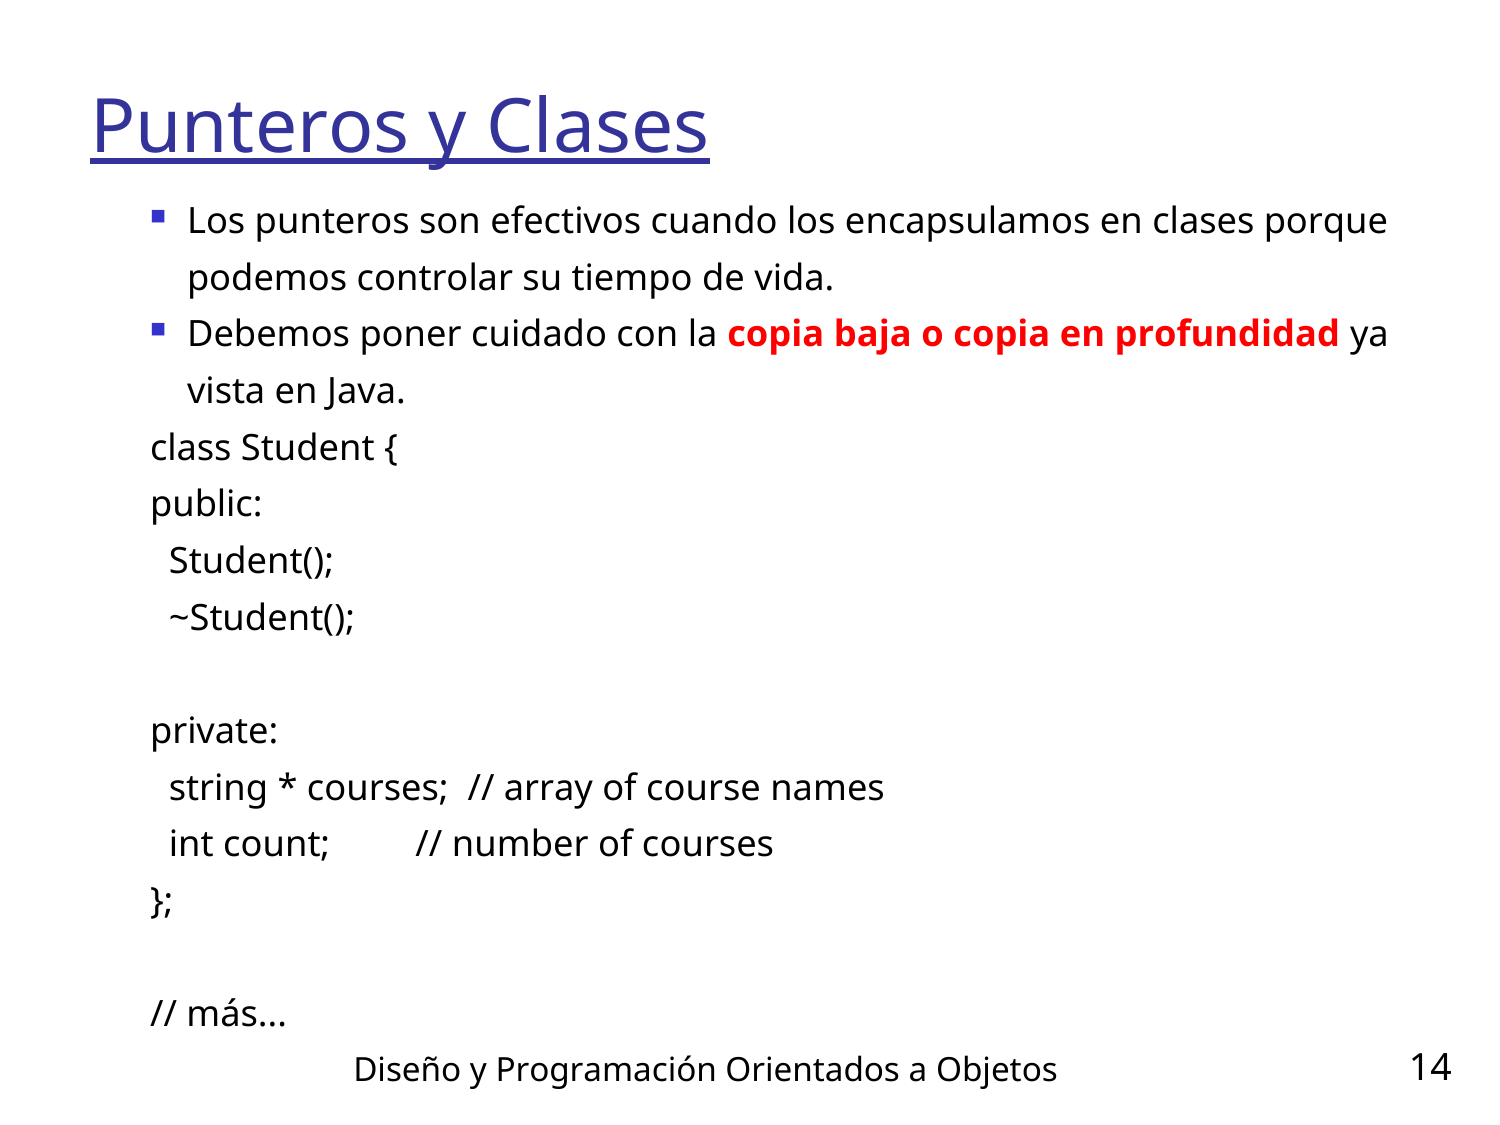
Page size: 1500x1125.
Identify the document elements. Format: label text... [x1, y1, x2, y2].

list Los punteros son efectivos cuando los encapsulamos en clases porque podemos controlar su tiempo de vida. Debemos poner cuidado con la copia baja o copia en profundidad ya vista en Java. class Student { public: Student(); ~Student(); private: string * courses; // array of course names int count; // number of courses }; // más... [150, 187, 1462, 1051]
title Punteros y Clases [75, 19, 1466, 182]
